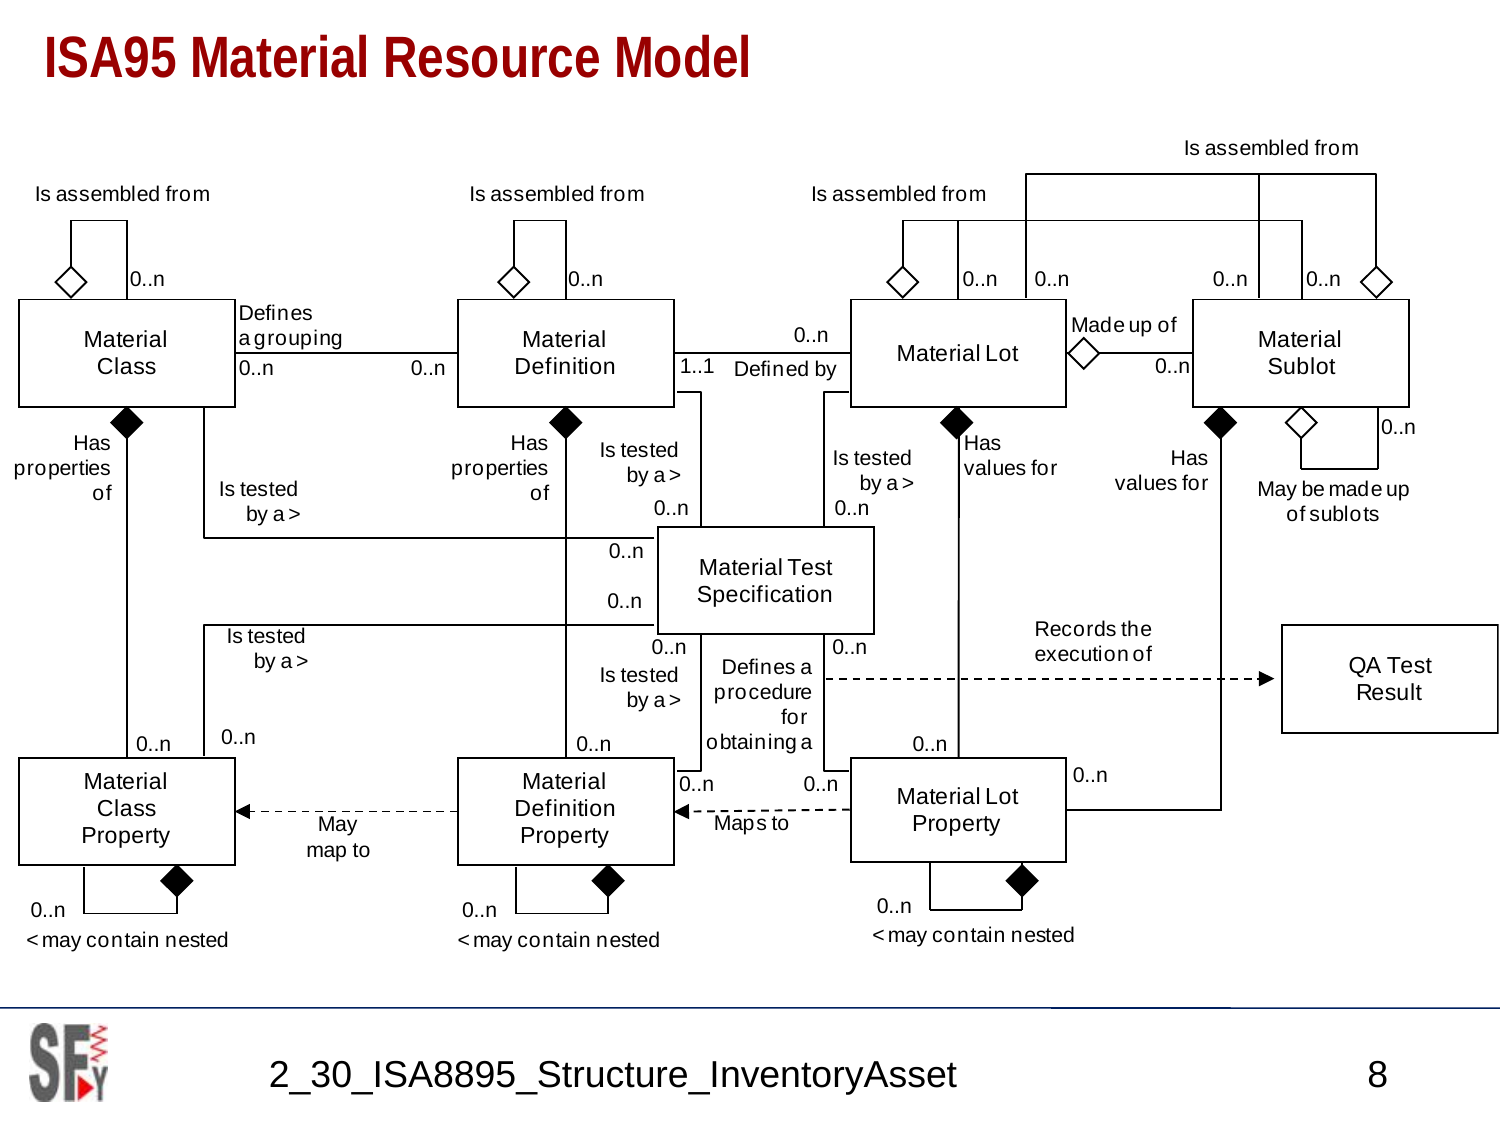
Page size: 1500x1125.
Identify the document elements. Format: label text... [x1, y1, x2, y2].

title ISA95 Material Resource Model [29, 12, 1471, 125]
picture [0, 125, 1499, 963]
picture [29, 1023, 108, 1102]
slide_number <numéro> [1352, 1034, 1490, 1103]
footer 2_30_ISA8895_Structure_InventoryAsset [253, 1034, 1336, 1103]
